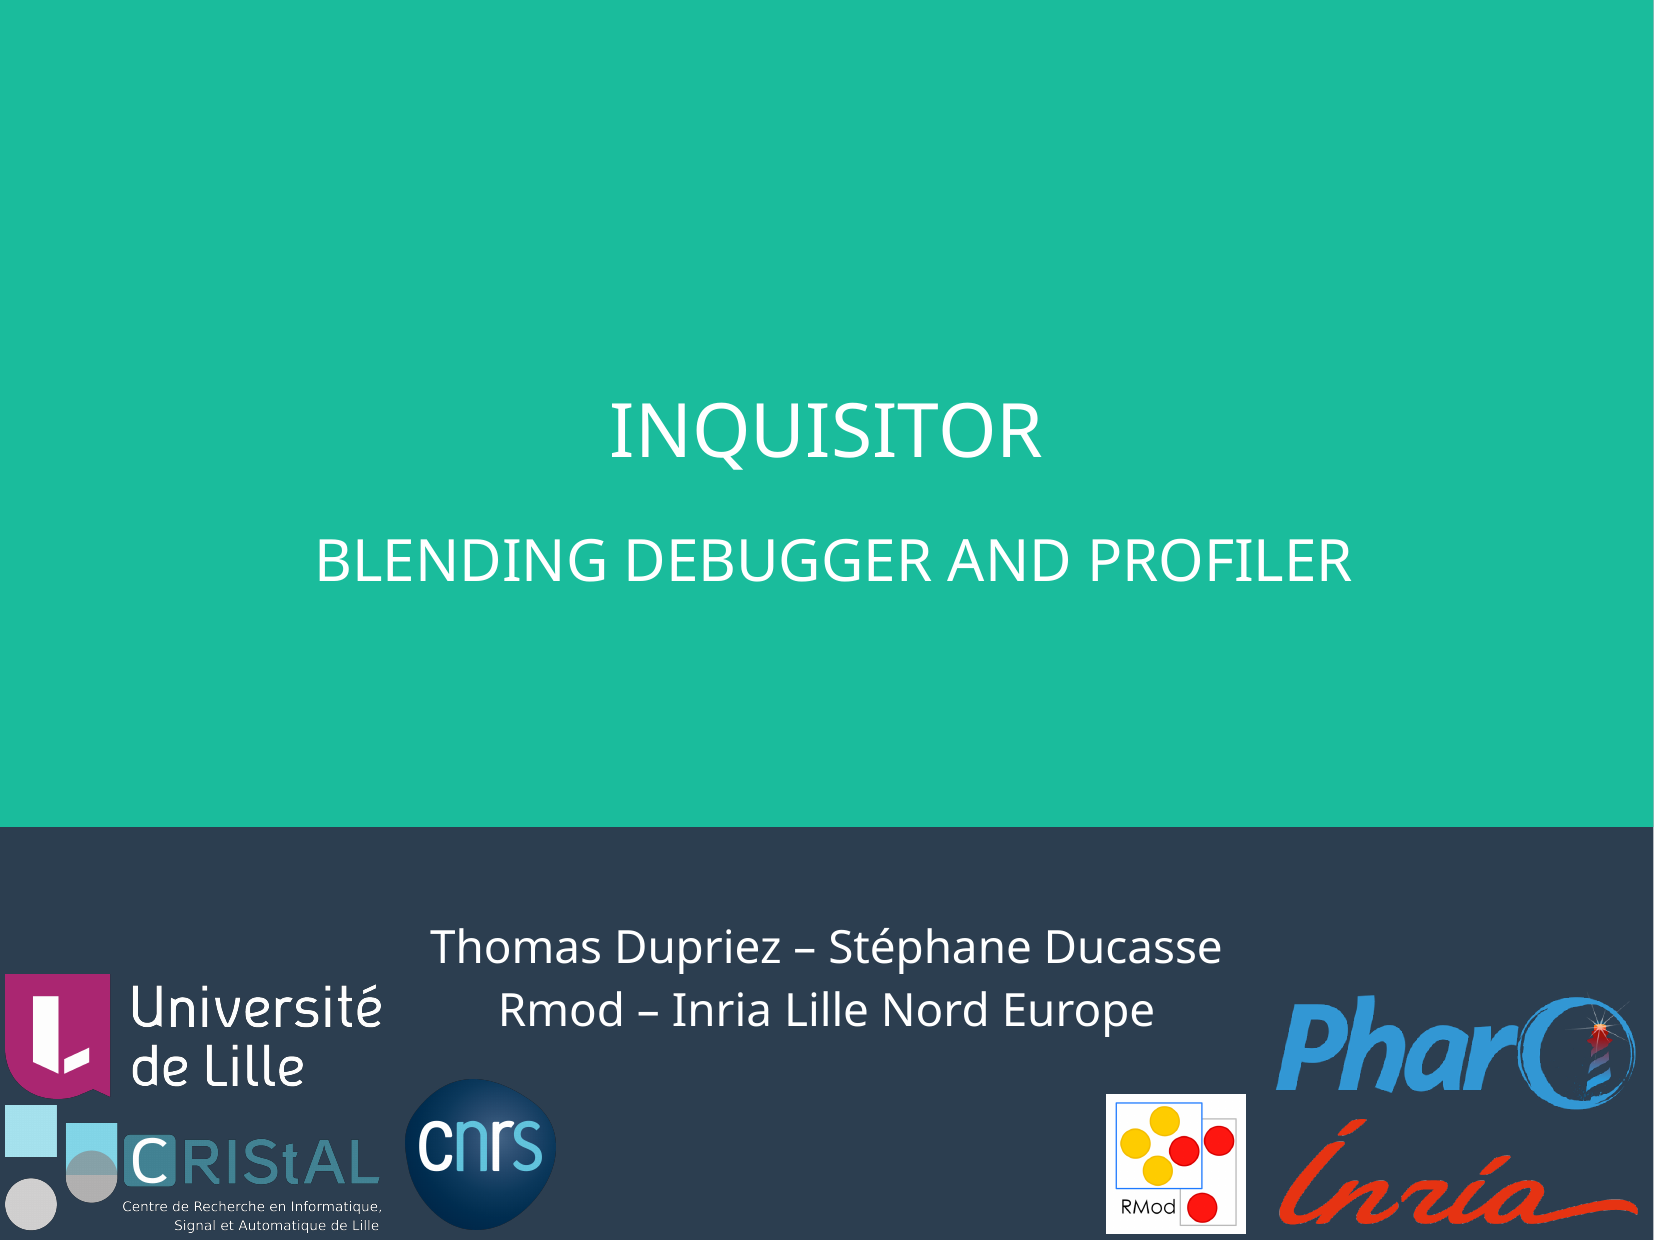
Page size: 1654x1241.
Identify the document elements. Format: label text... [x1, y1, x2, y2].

picture [405, 1079, 556, 1231]
subtitle Thomas Dupriez – Stéphane Ducasse Rmod – Inria Lille Nord Europe [59, 814, 1595, 1140]
picture [5, 1105, 381, 1233]
picture [1263, 991, 1654, 1241]
picture [5, 974, 381, 1099]
picture [1106, 1094, 1246, 1234]
title Inquisitor Blending Debugger and Profiler [59, 340, 1595, 585]
